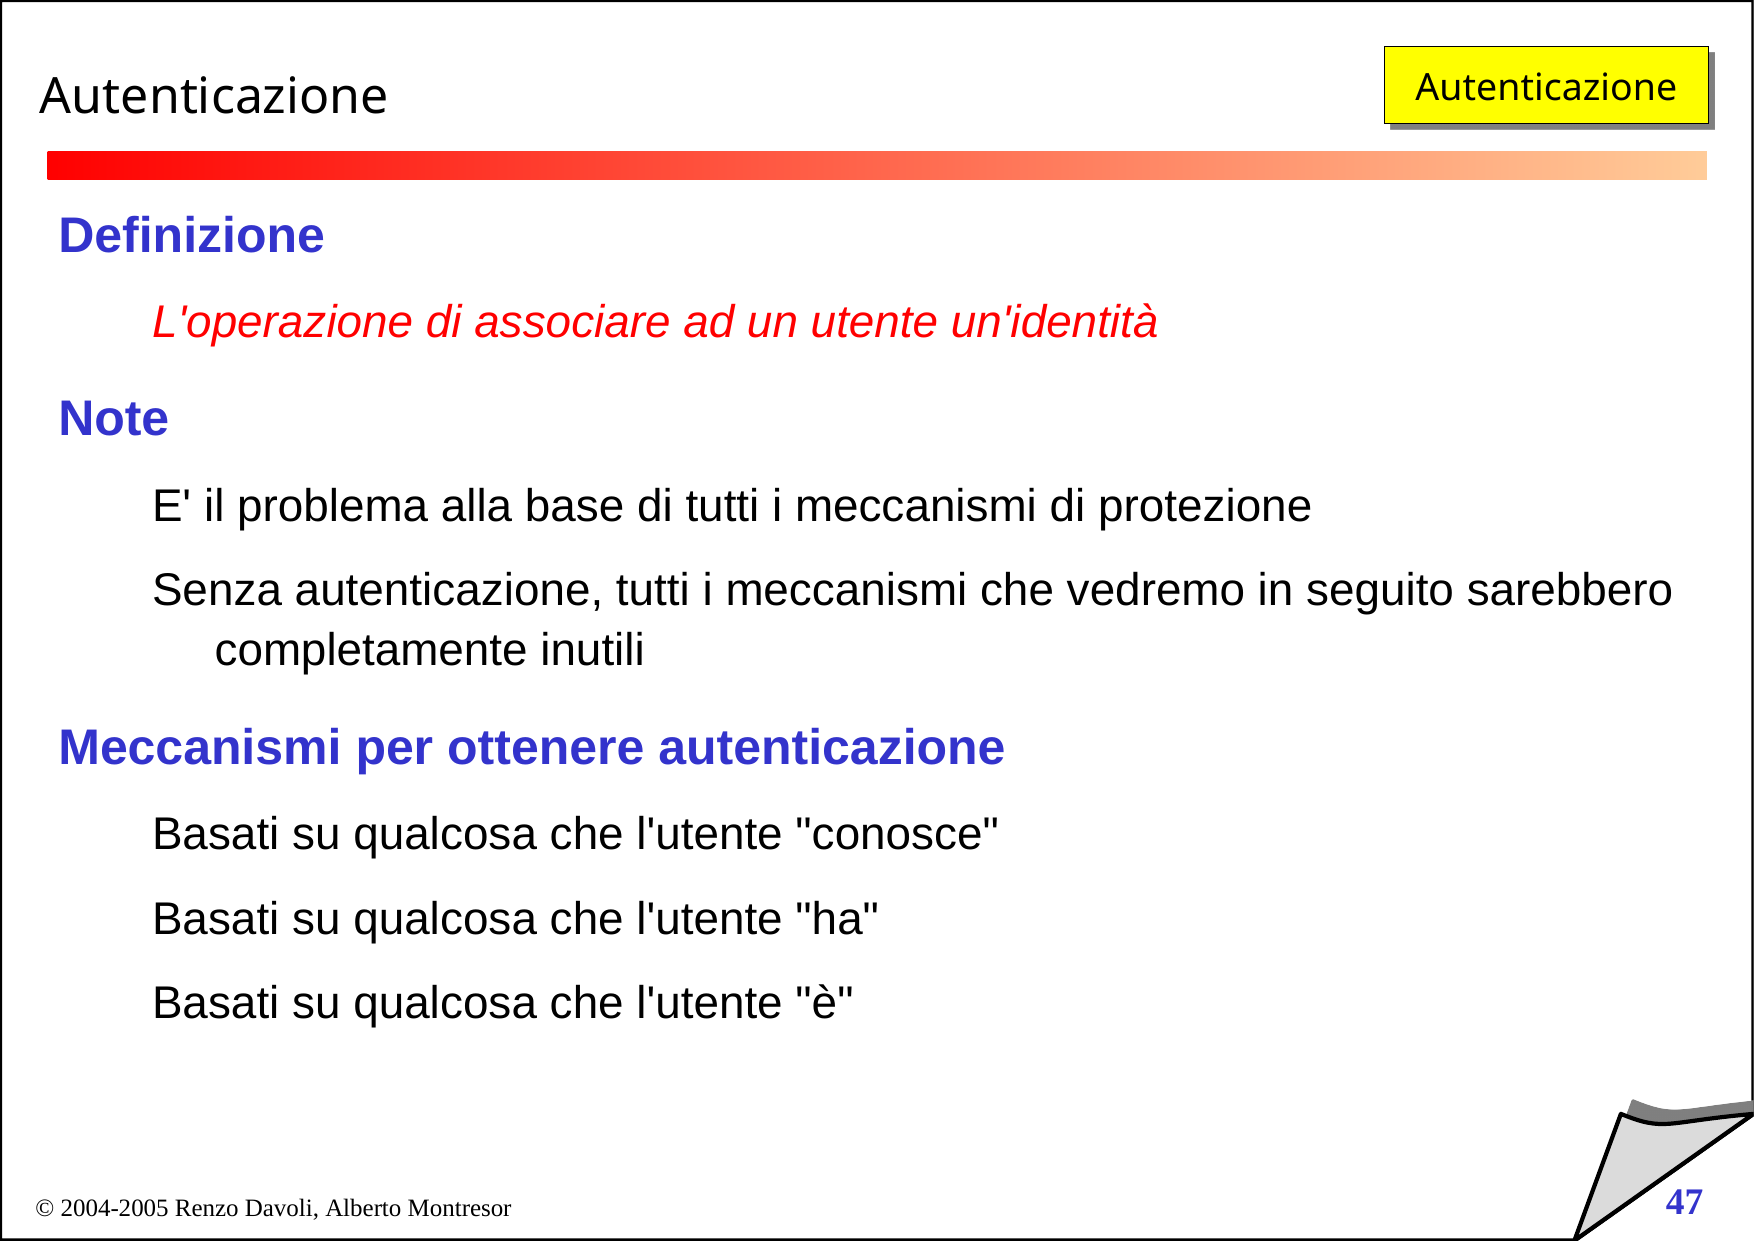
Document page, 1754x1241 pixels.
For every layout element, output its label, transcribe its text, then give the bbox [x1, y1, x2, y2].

list Definizione L'operazione di associare ad un utente un'identità Note E' il problema alla base di tutti i meccanismi di protezione Senza autenticazione, tutti i meccanismi che vedremo in seguito sarebbero completamente inutili Meccanismi per ottenere autenticazione Basati su qualcosa che l'utente "conosce" Basati su qualcosa che l'utente "ha" Basati su qualcosa che l'utente "è" [58, 206, 1695, 1153]
text_box Autenticazione [1384, 46, 1709, 124]
title Autenticazione [40, 49, 1713, 144]
